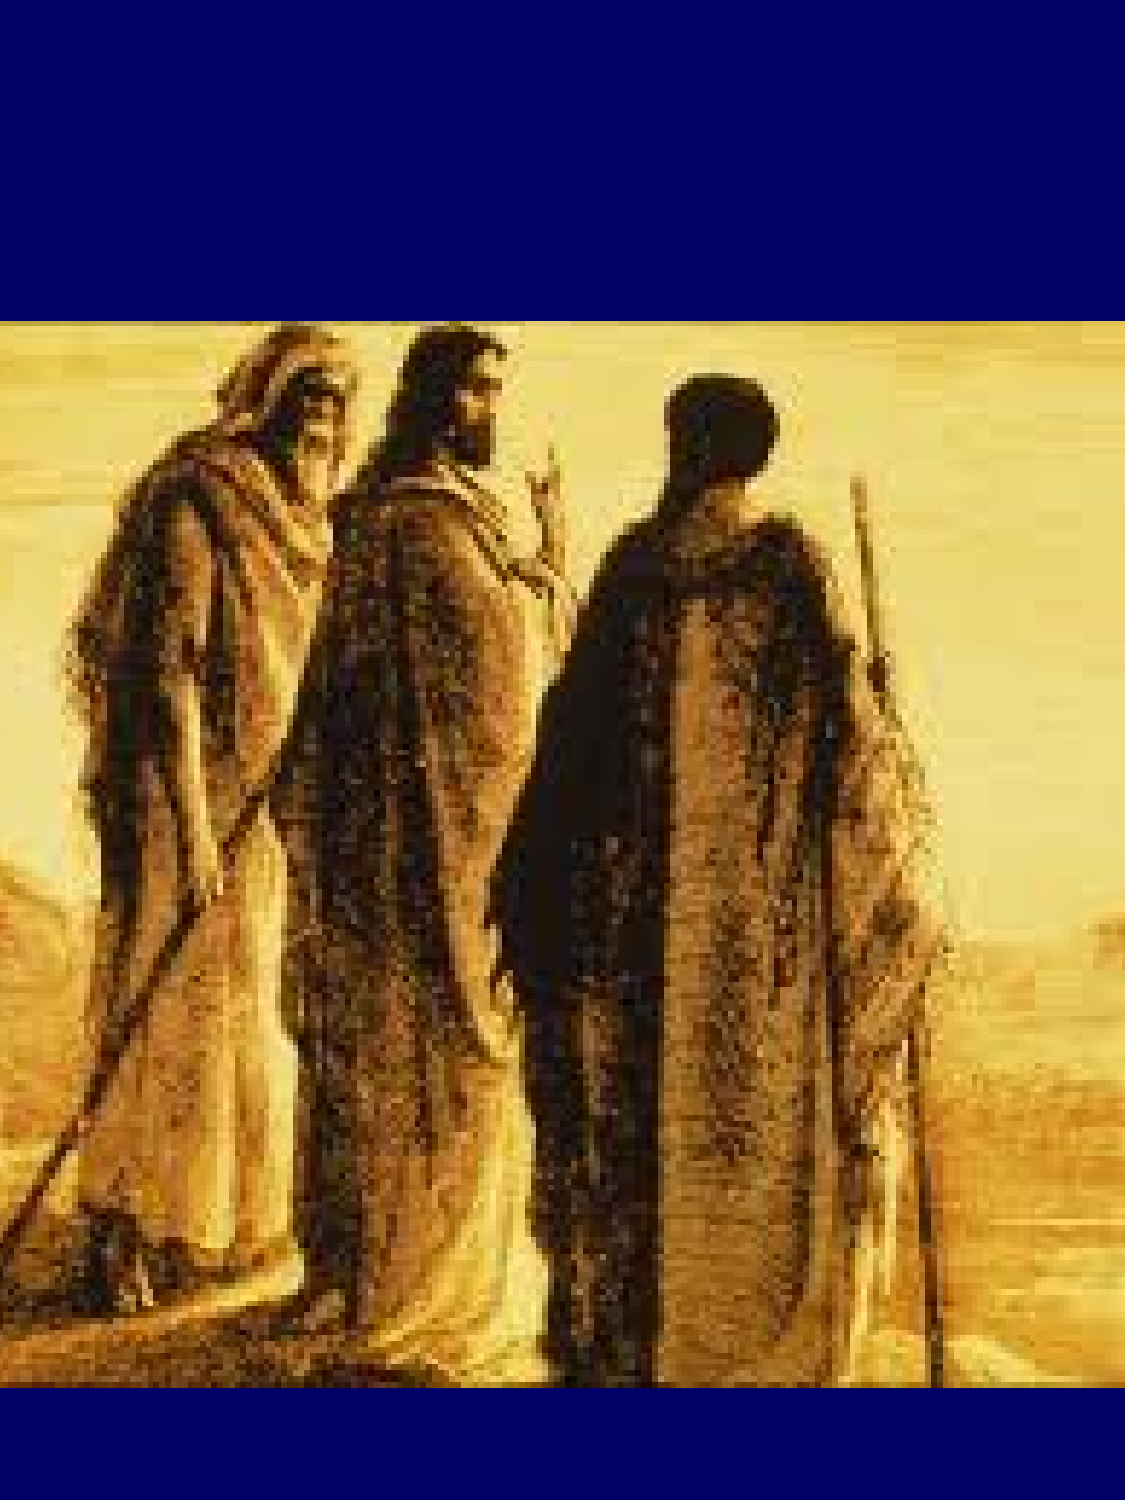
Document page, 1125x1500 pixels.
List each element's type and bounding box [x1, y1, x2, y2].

picture [0, 321, 1125, 1388]
